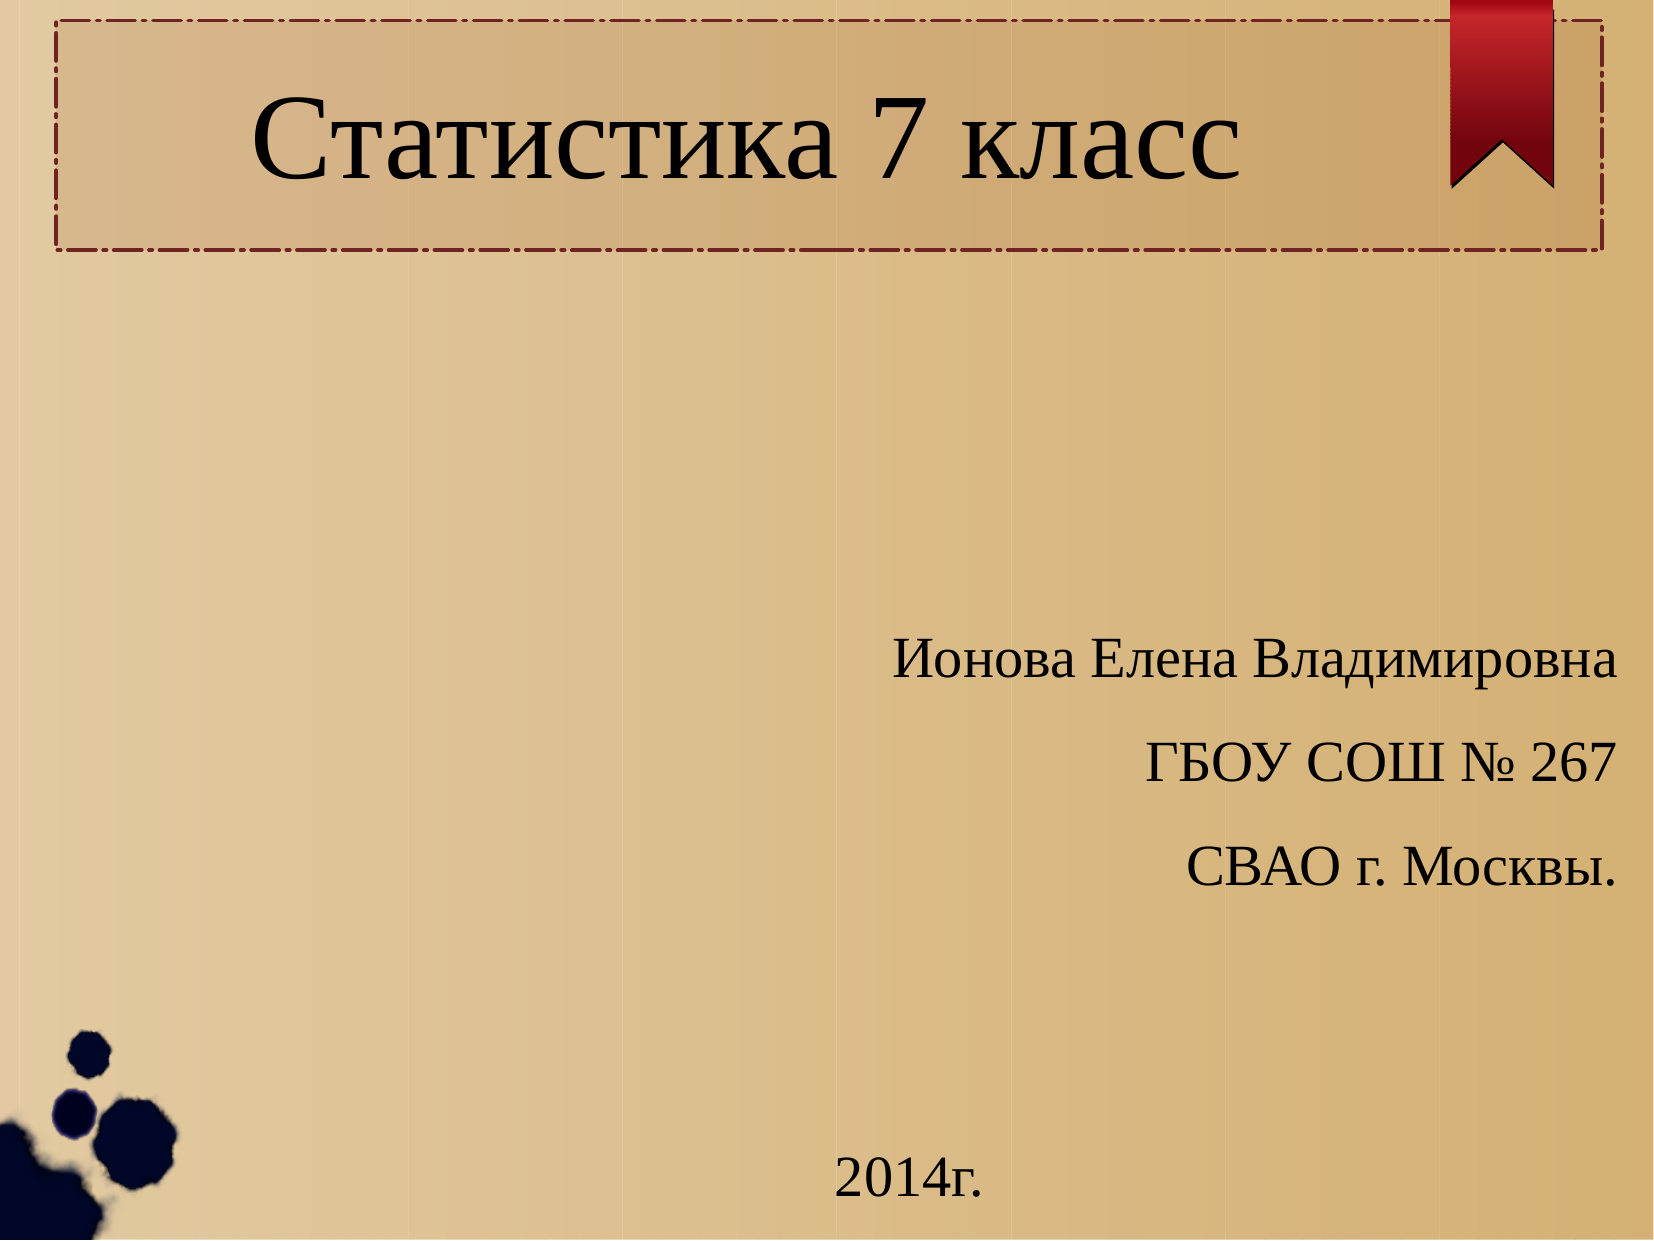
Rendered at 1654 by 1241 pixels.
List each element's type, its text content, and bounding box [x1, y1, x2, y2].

title Статистика 7 класс [82, 47, 1412, 229]
list Ионова Елена Владимировна ГБОУ СОШ № 267 СВАО г. Москвы. 2014г. [129, 625, 1619, 1241]
